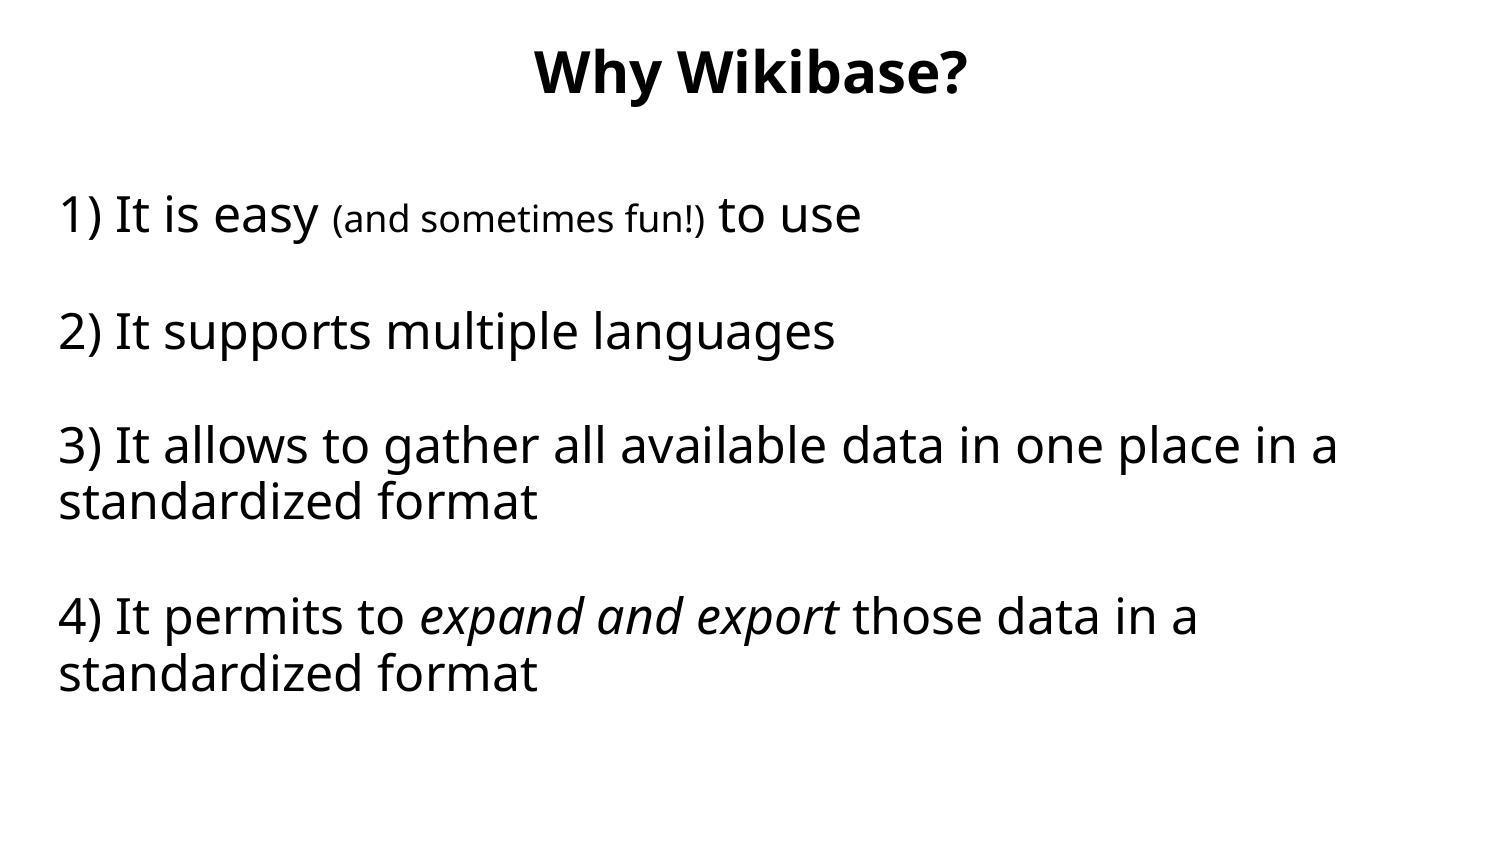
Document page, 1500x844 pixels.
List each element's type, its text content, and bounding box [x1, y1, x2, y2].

text_box Why Wikibase? [275, 23, 1193, 133]
subtitle It is easy (and sometimes fun!) to use It supports multiple languages It allows to gather all available data in one place in a standardized format It permits to expand and export those data in a standardized format [59, 184, 1409, 701]
